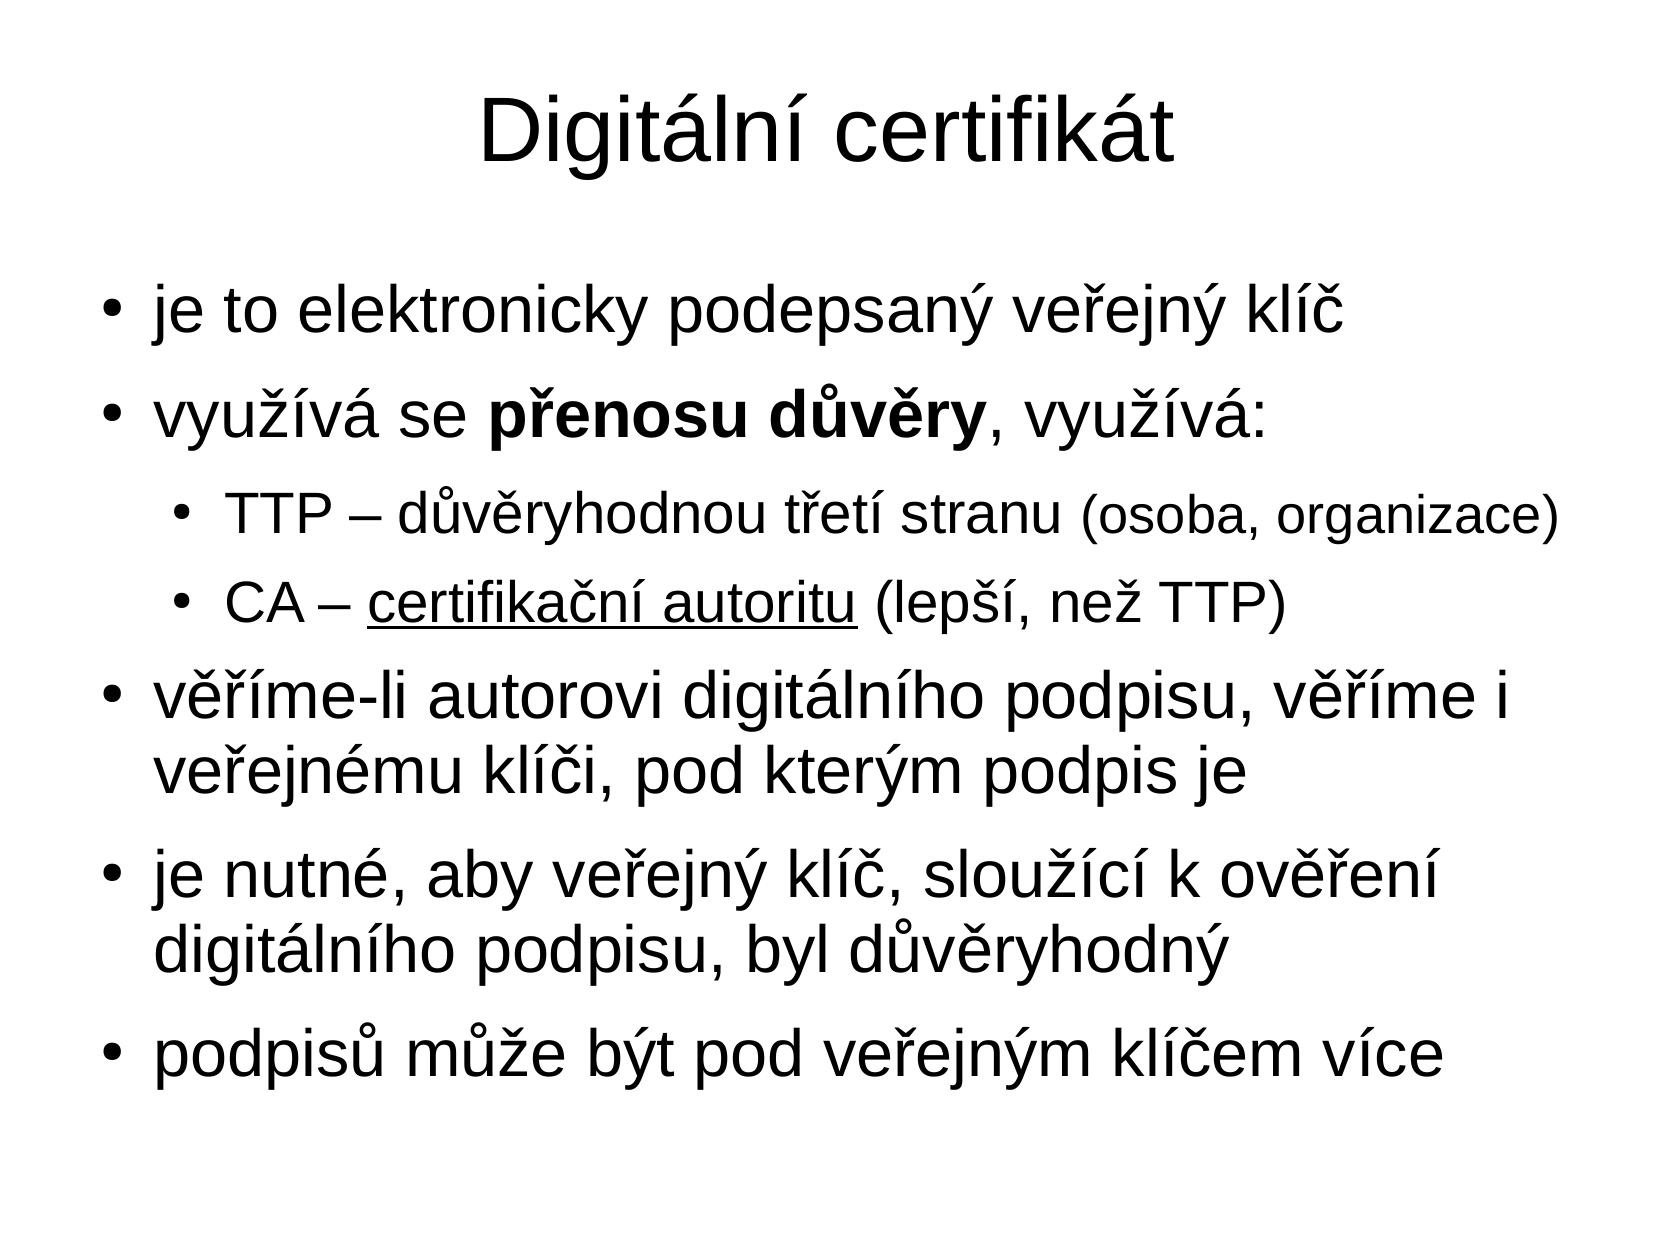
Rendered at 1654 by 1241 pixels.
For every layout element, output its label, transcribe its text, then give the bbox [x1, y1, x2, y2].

list je to elektronicky podepsaný veřejný klíč využívá se přenosu důvěry, využívá: TTP – důvěryhodnou třetí stranu (osoba, organizace) CA – certifikační autoritu (lepší, než TTP) věříme-li autorovi digitálního podpisu, věříme i veřejnému klíči, pod kterým podpis je je nutné, aby veřejný klíč, sloužící k ověření digitálního podpisu, byl důvěryhodný podpisů může být pod veřejným klíčem více [82, 272, 1571, 1091]
title Digitální certifikát [82, 33, 1571, 226]
